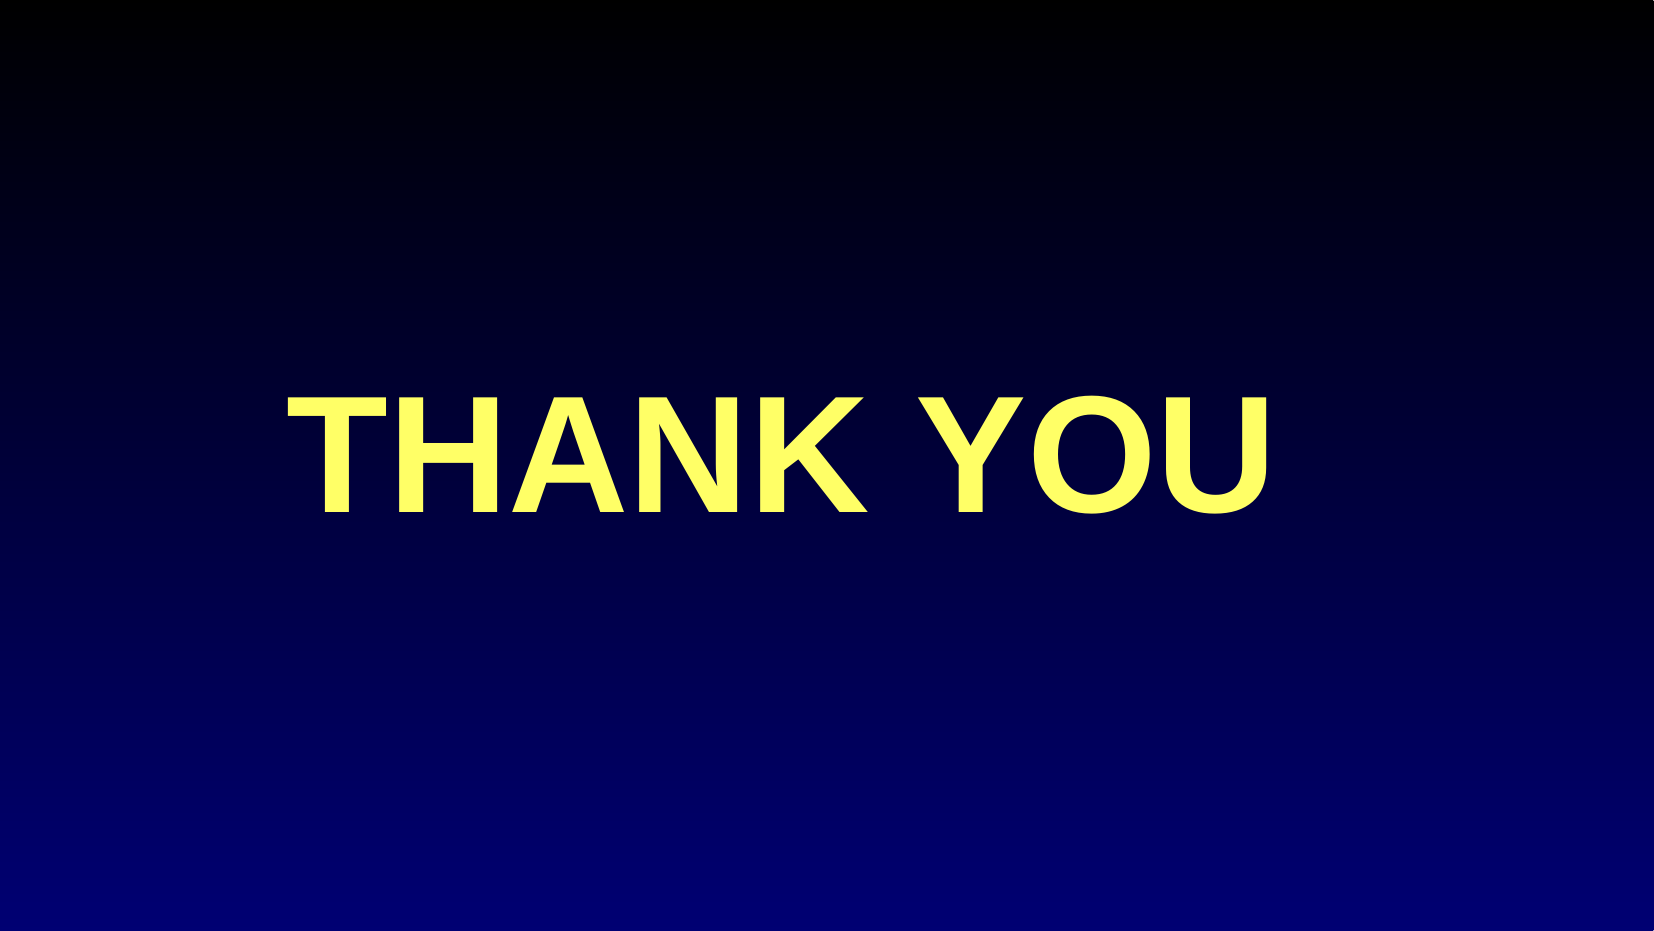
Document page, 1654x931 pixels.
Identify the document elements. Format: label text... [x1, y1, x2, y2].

list [59, 165, 1571, 931]
text_box THANK YOU [271, 354, 1512, 556]
